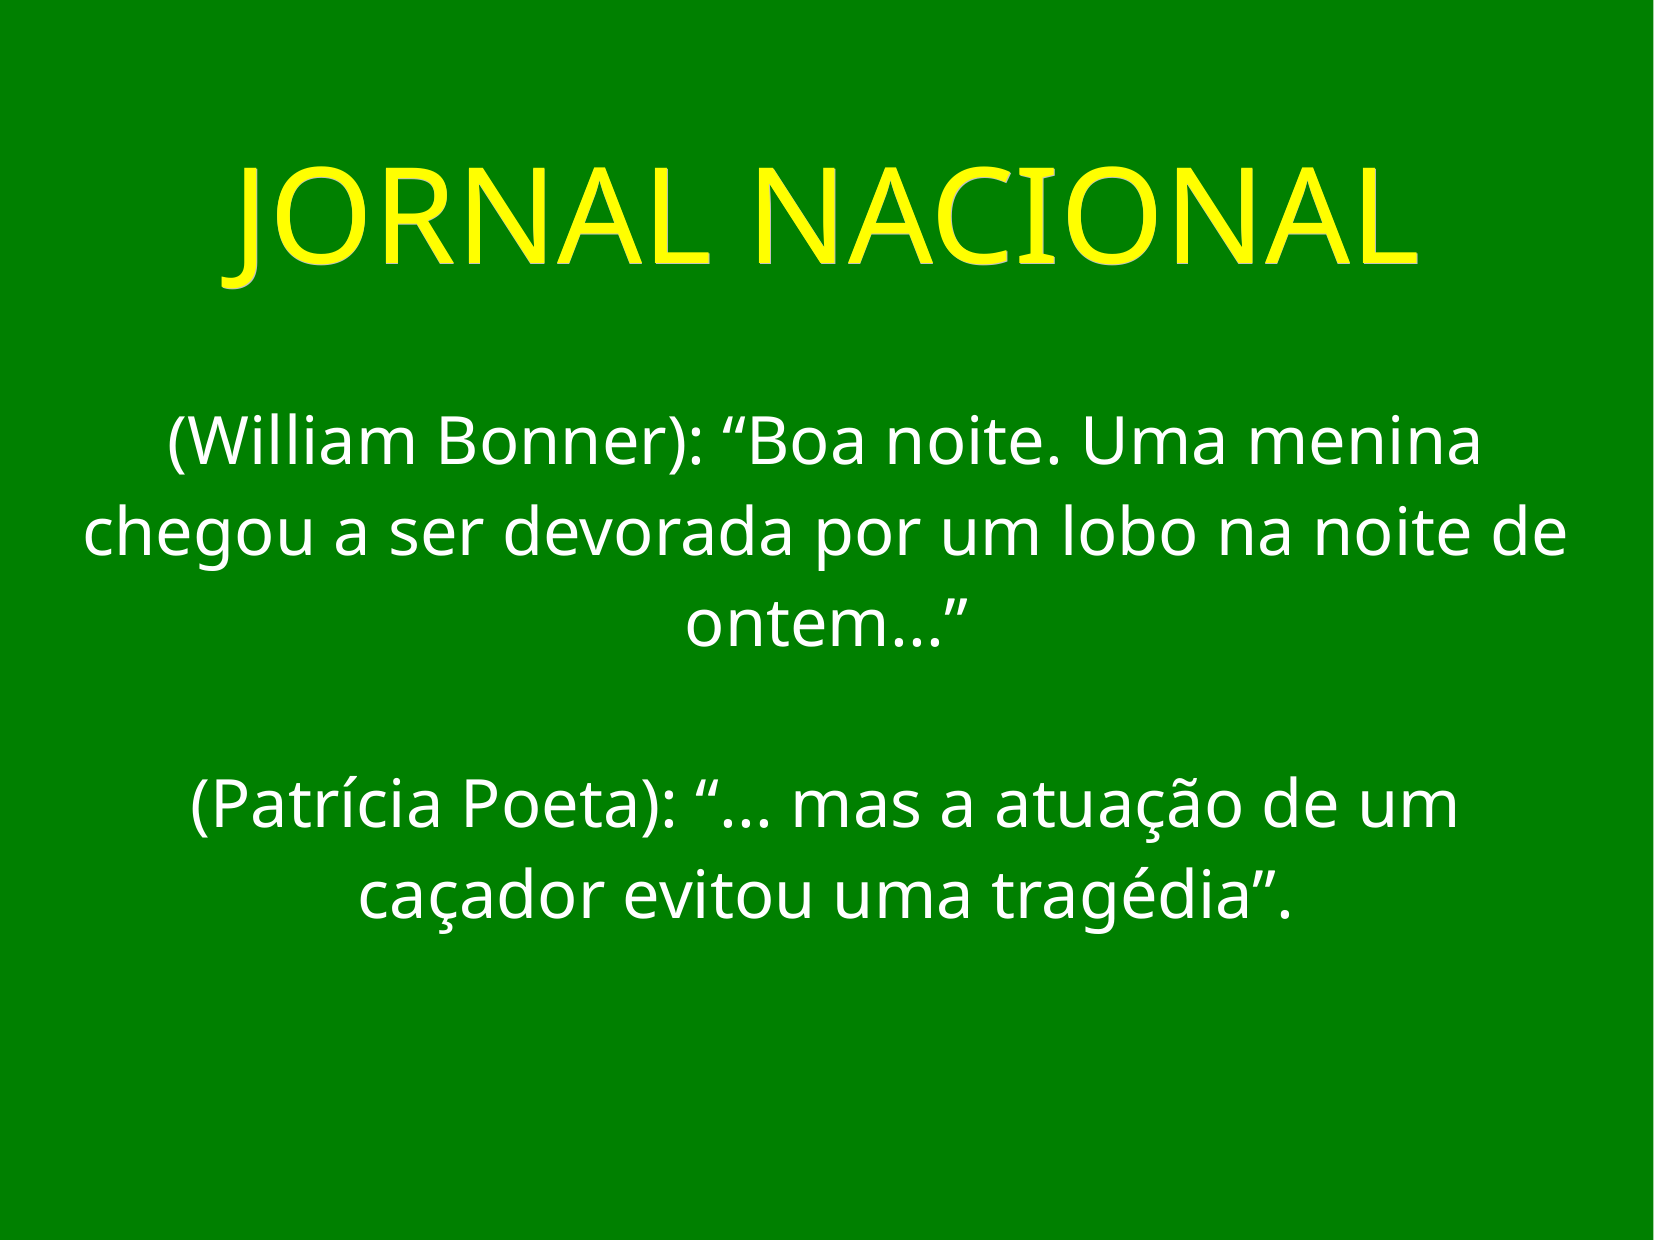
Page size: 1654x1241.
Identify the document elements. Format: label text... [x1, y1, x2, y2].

subtitle JORNAL NACIONAL (William Bonner): “Boa noite. Uma menina chegou a ser devorada por um lobo na noite de ontem...” (Patrícia Poeta): “... mas a atuação de um caçador evitou uma tragédia”. [82, 49, 1571, 1010]
